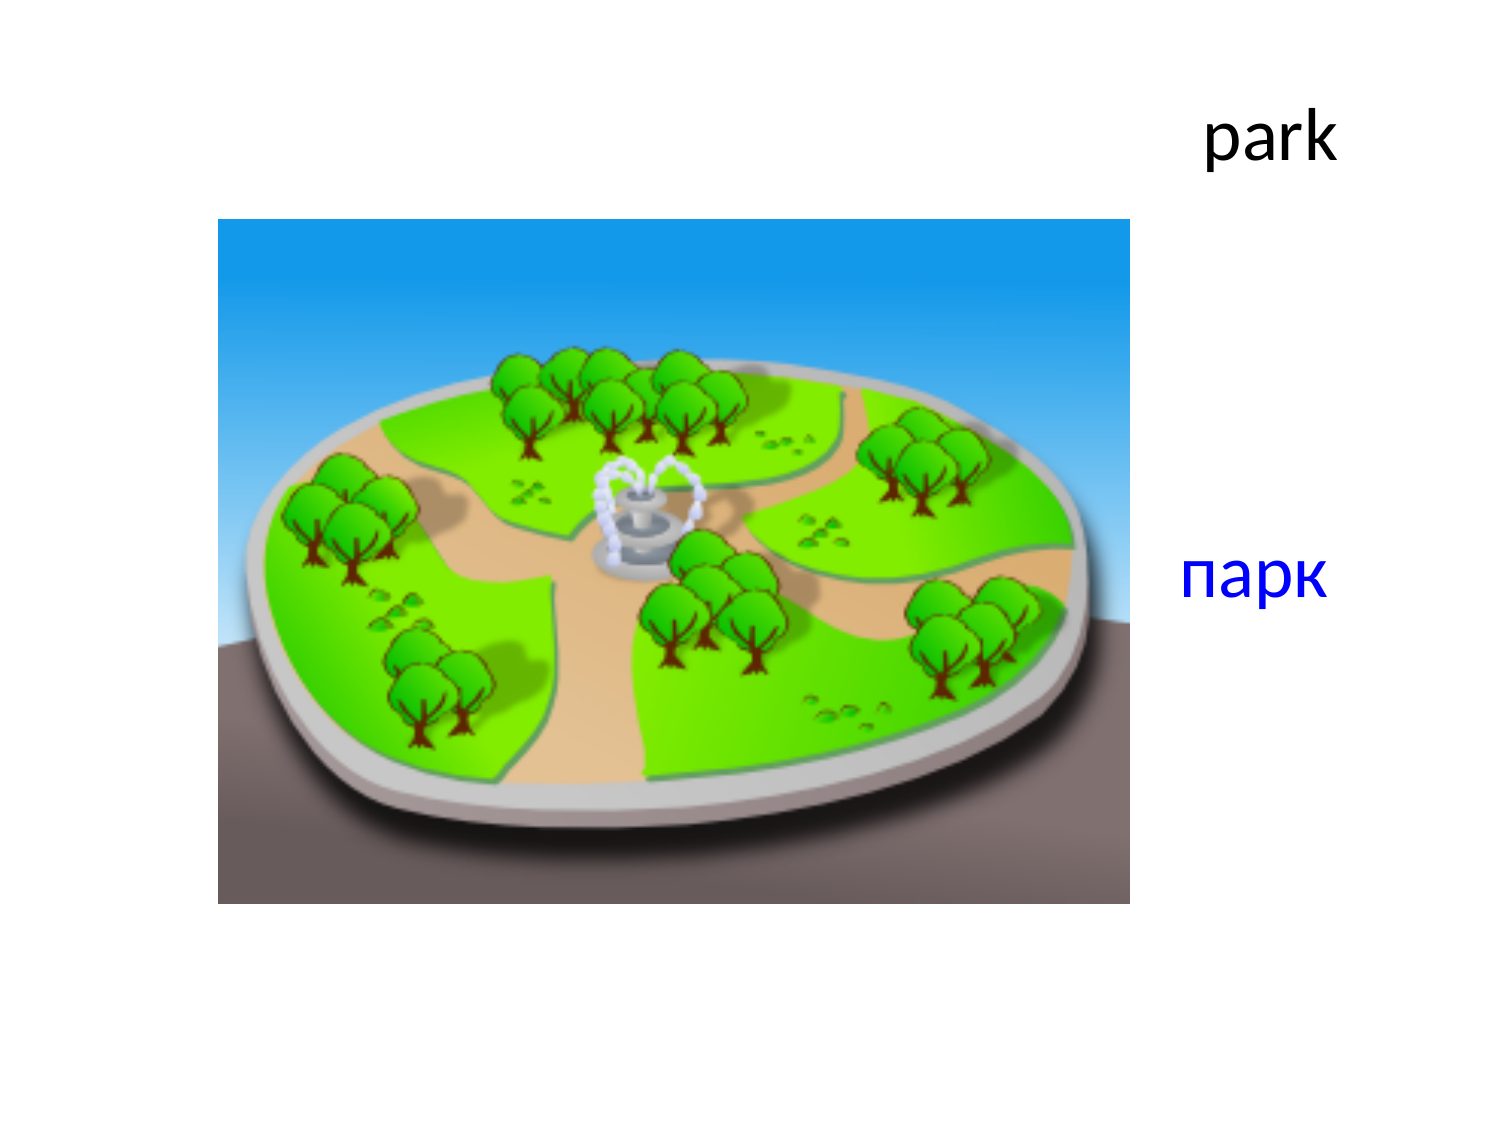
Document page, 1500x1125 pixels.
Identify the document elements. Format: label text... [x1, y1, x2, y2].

text_box park [1187, 78, 1354, 184]
text_box парк [1164, 515, 1344, 621]
picture [218, 219, 1130, 904]
